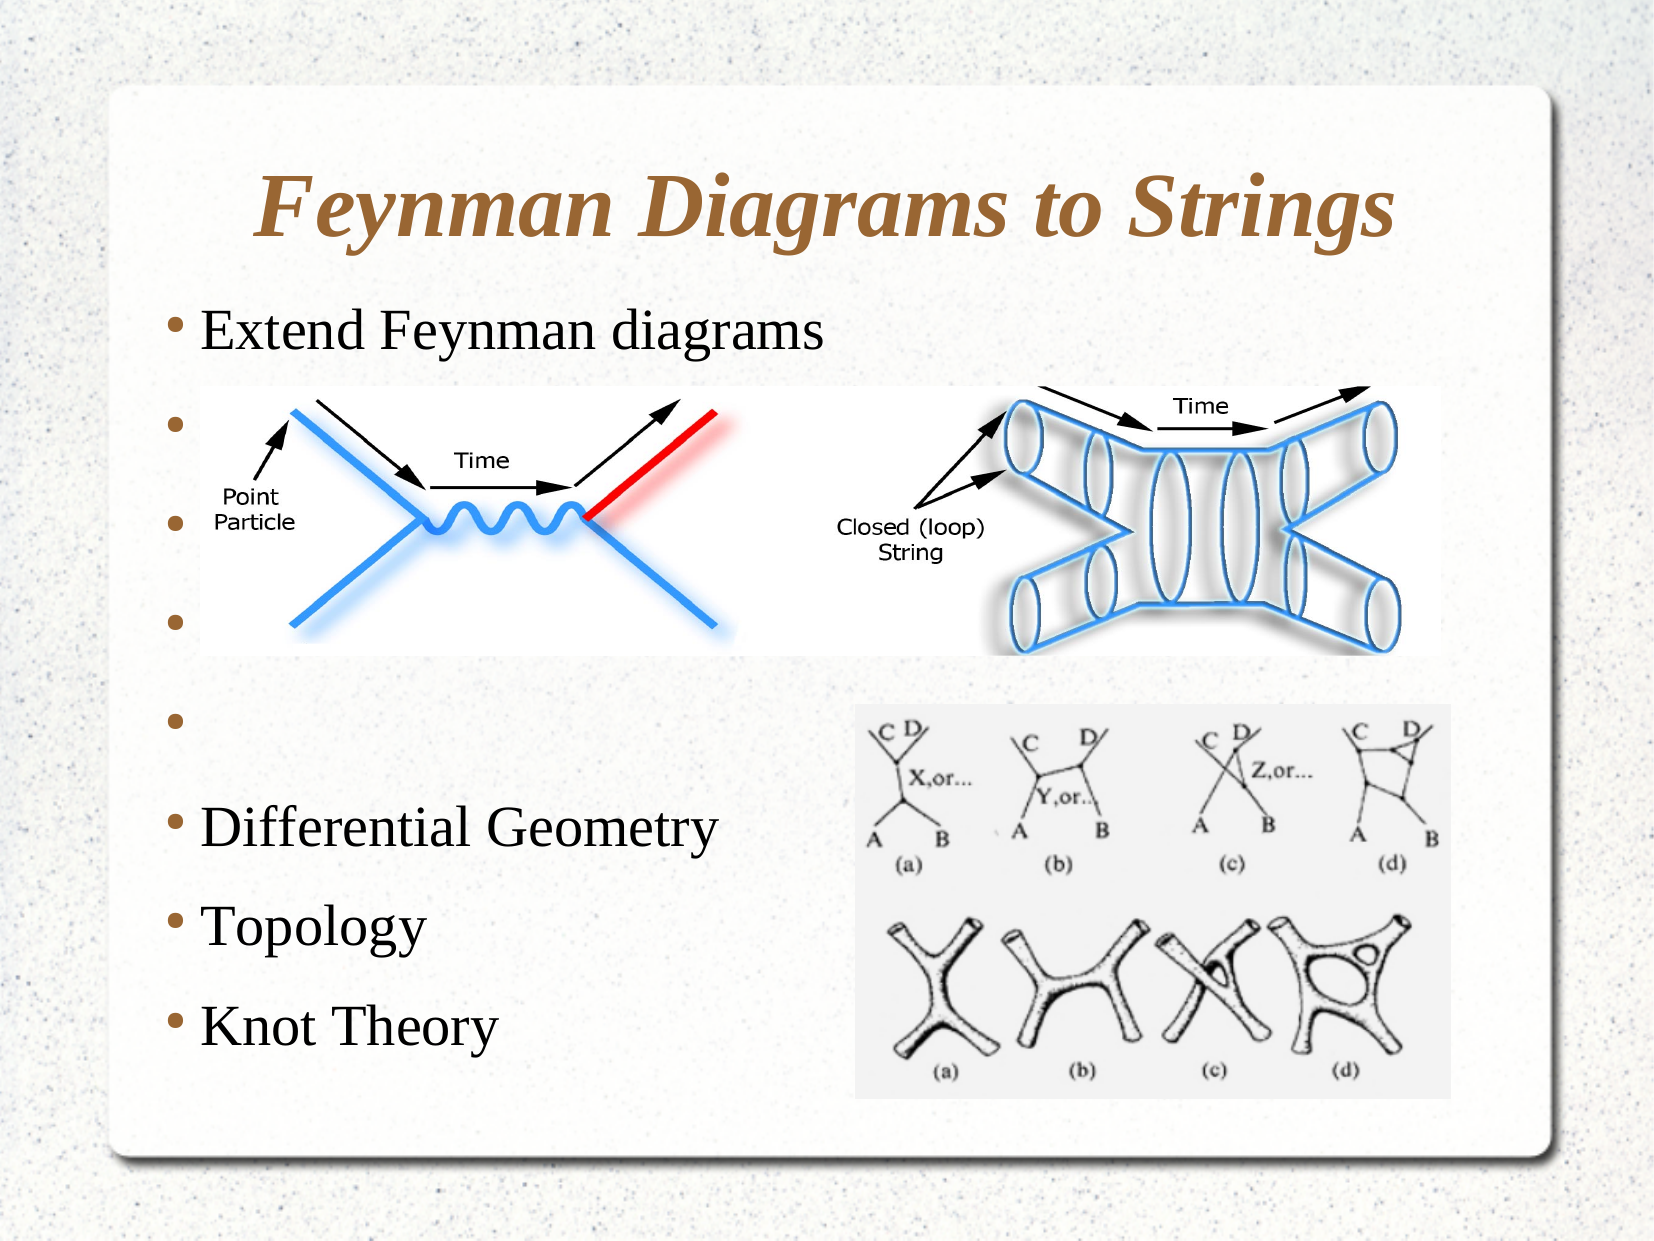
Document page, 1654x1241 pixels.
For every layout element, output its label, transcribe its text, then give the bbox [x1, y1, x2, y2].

picture [855, 705, 1451, 1099]
list Extend Feynman diagrams Differential Geometry Topology Knot Theory [165, 291, 1524, 1111]
title Feynman Diagrams to Strings [118, 96, 1536, 304]
picture [200, 386, 1441, 656]
